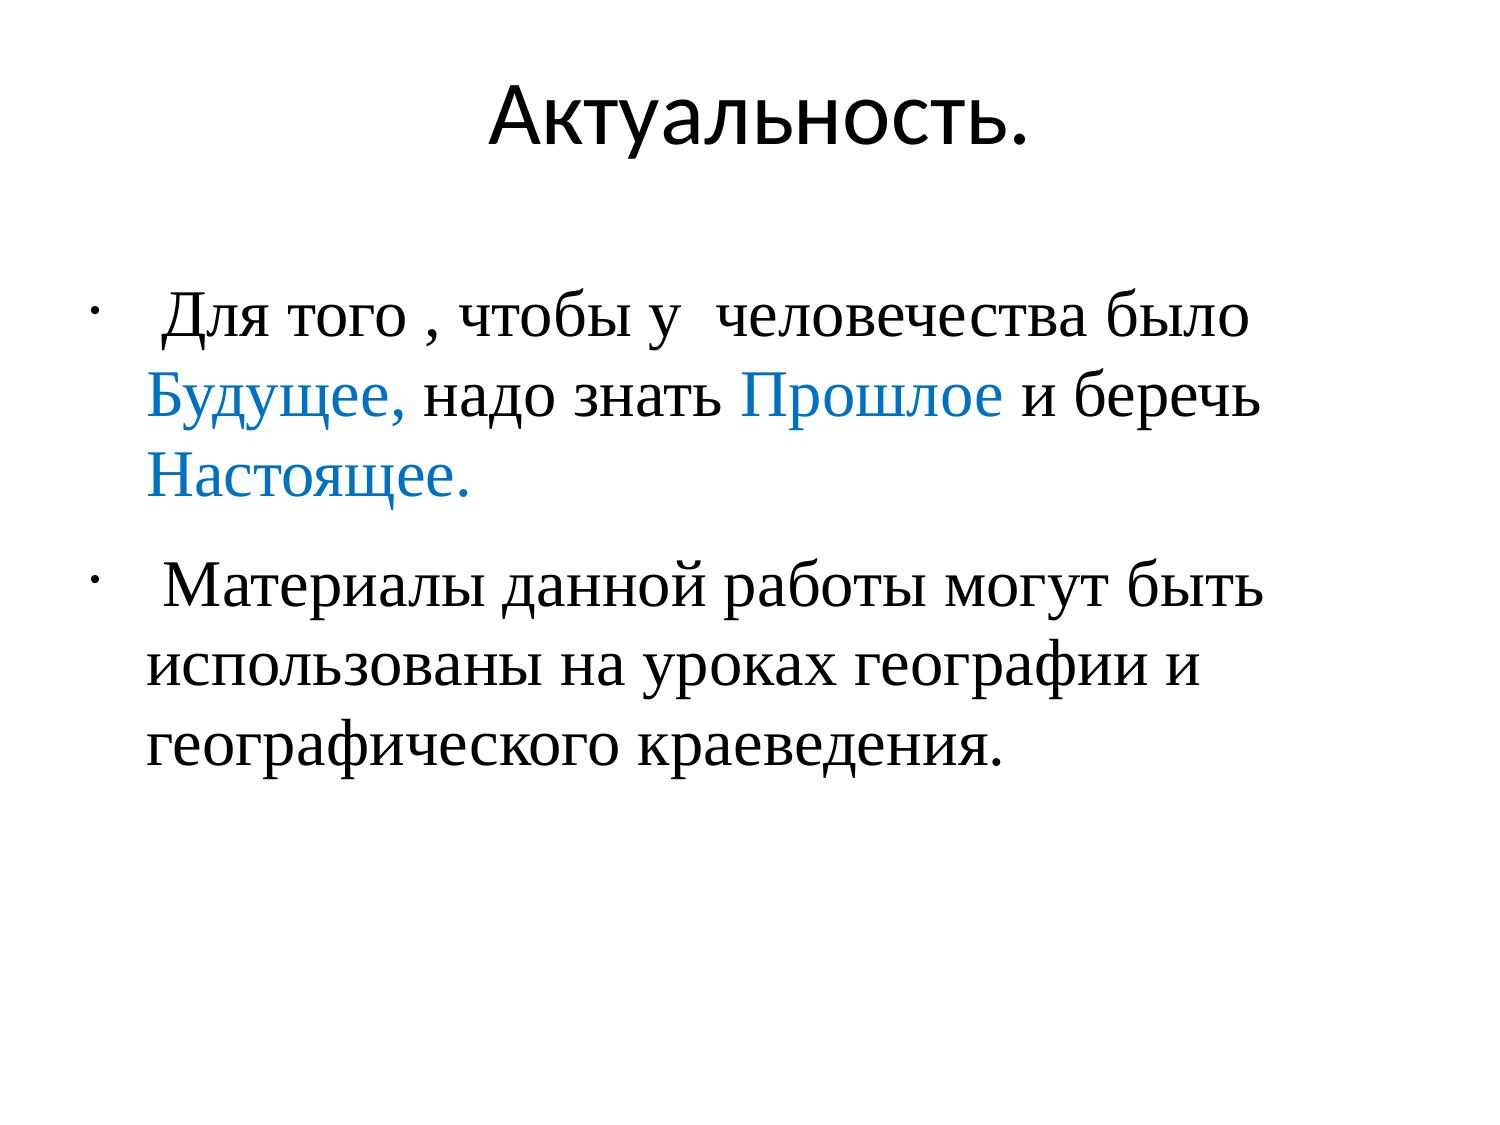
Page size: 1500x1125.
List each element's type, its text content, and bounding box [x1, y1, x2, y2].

list Для того , чтобы у человечества было Будущее, надо знать Прошлое и беречь Настоящее. Материалы данной работы могут быть использованы на уроках географии и географического краеведения. [75, 262, 1425, 1005]
title Актуальность. [75, 45, 1425, 233]
